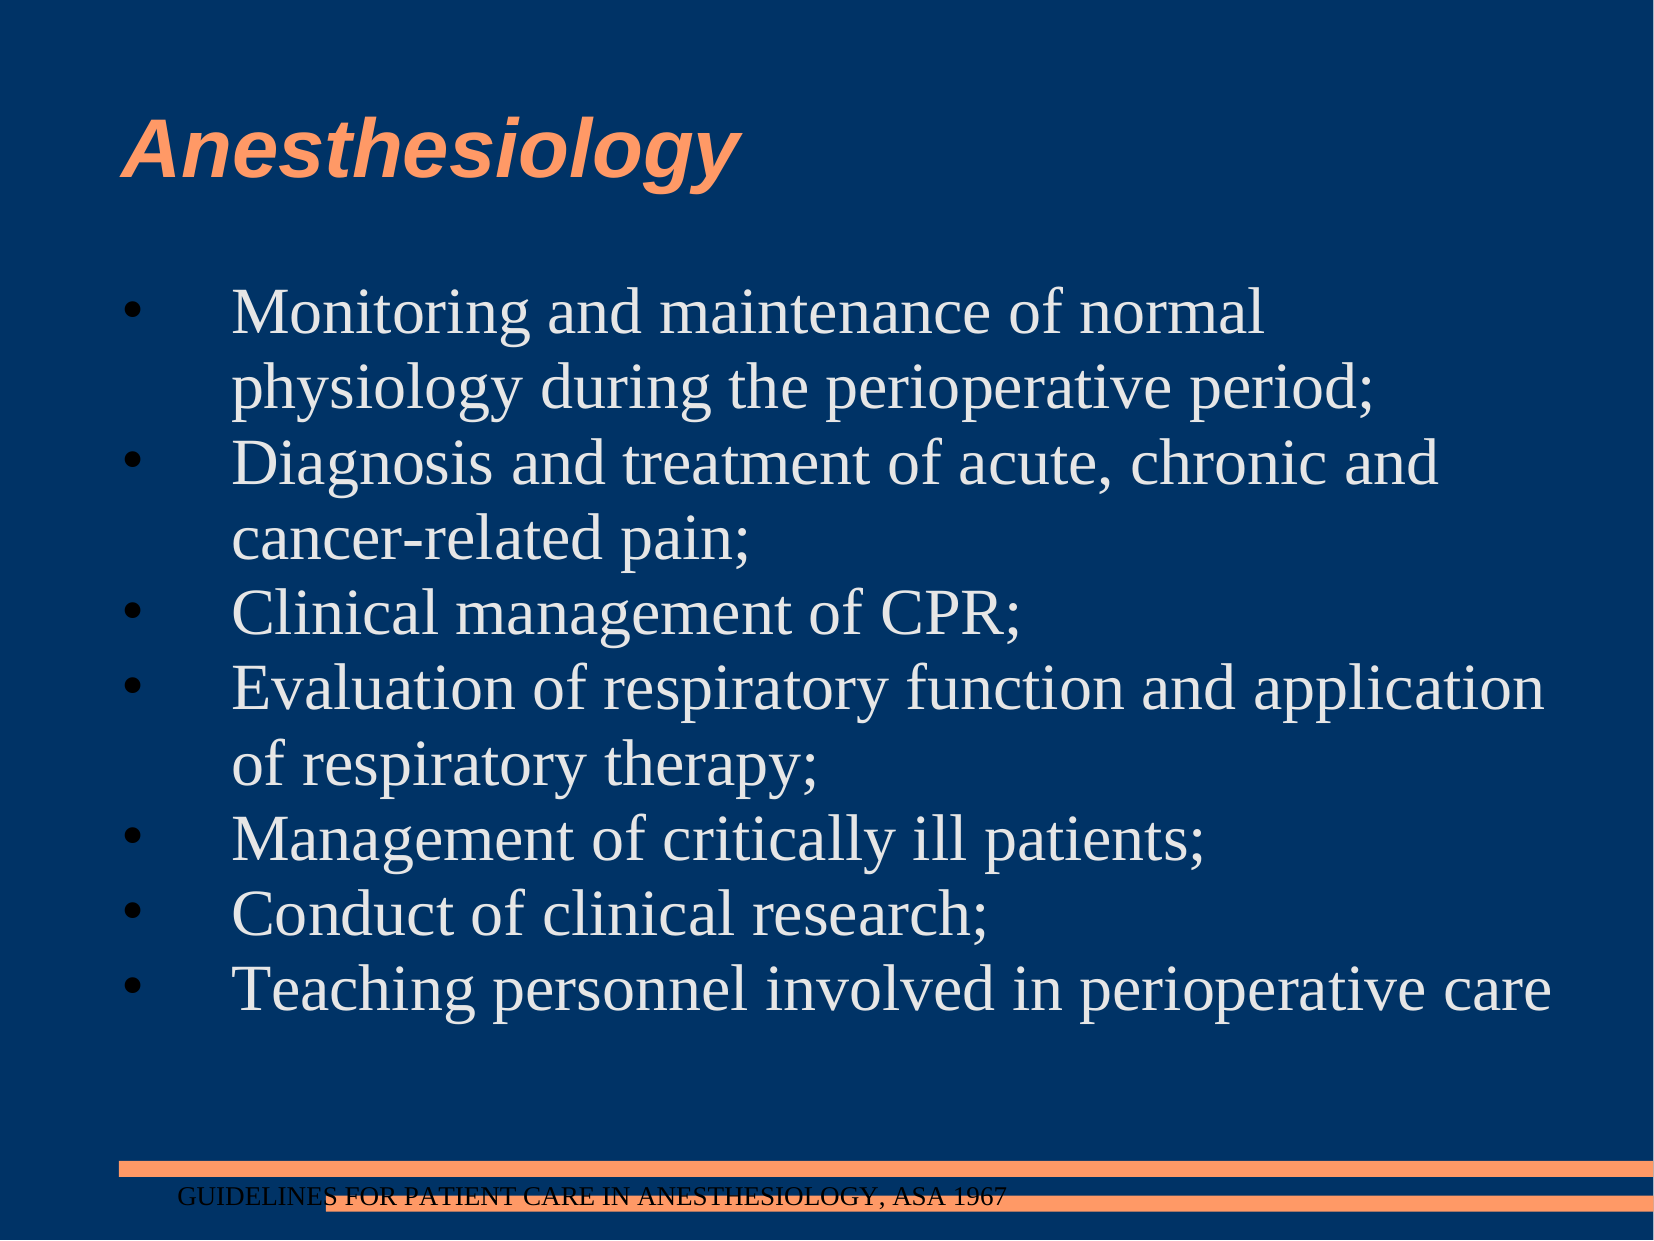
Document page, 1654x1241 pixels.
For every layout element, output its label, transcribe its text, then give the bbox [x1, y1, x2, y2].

list Monitoring and maintenance of normal physiology during the perioperative period; Diagnosis and treatment of acute, chronic and cancer-related pain; Clinical management of CPR; Evaluation of respiratory function and application of respiratory therapy; Management of critically ill patients; Conduct of clinical research; Teaching personnel involved in perioperative care [121, 273, 1560, 1110]
title Anesthesiology [121, 53, 1533, 246]
text_box GUIDELINES FOR PATIENT CARE IN ANESTHESIOLOGY, ASA 1967 [162, 1173, 1022, 1219]
